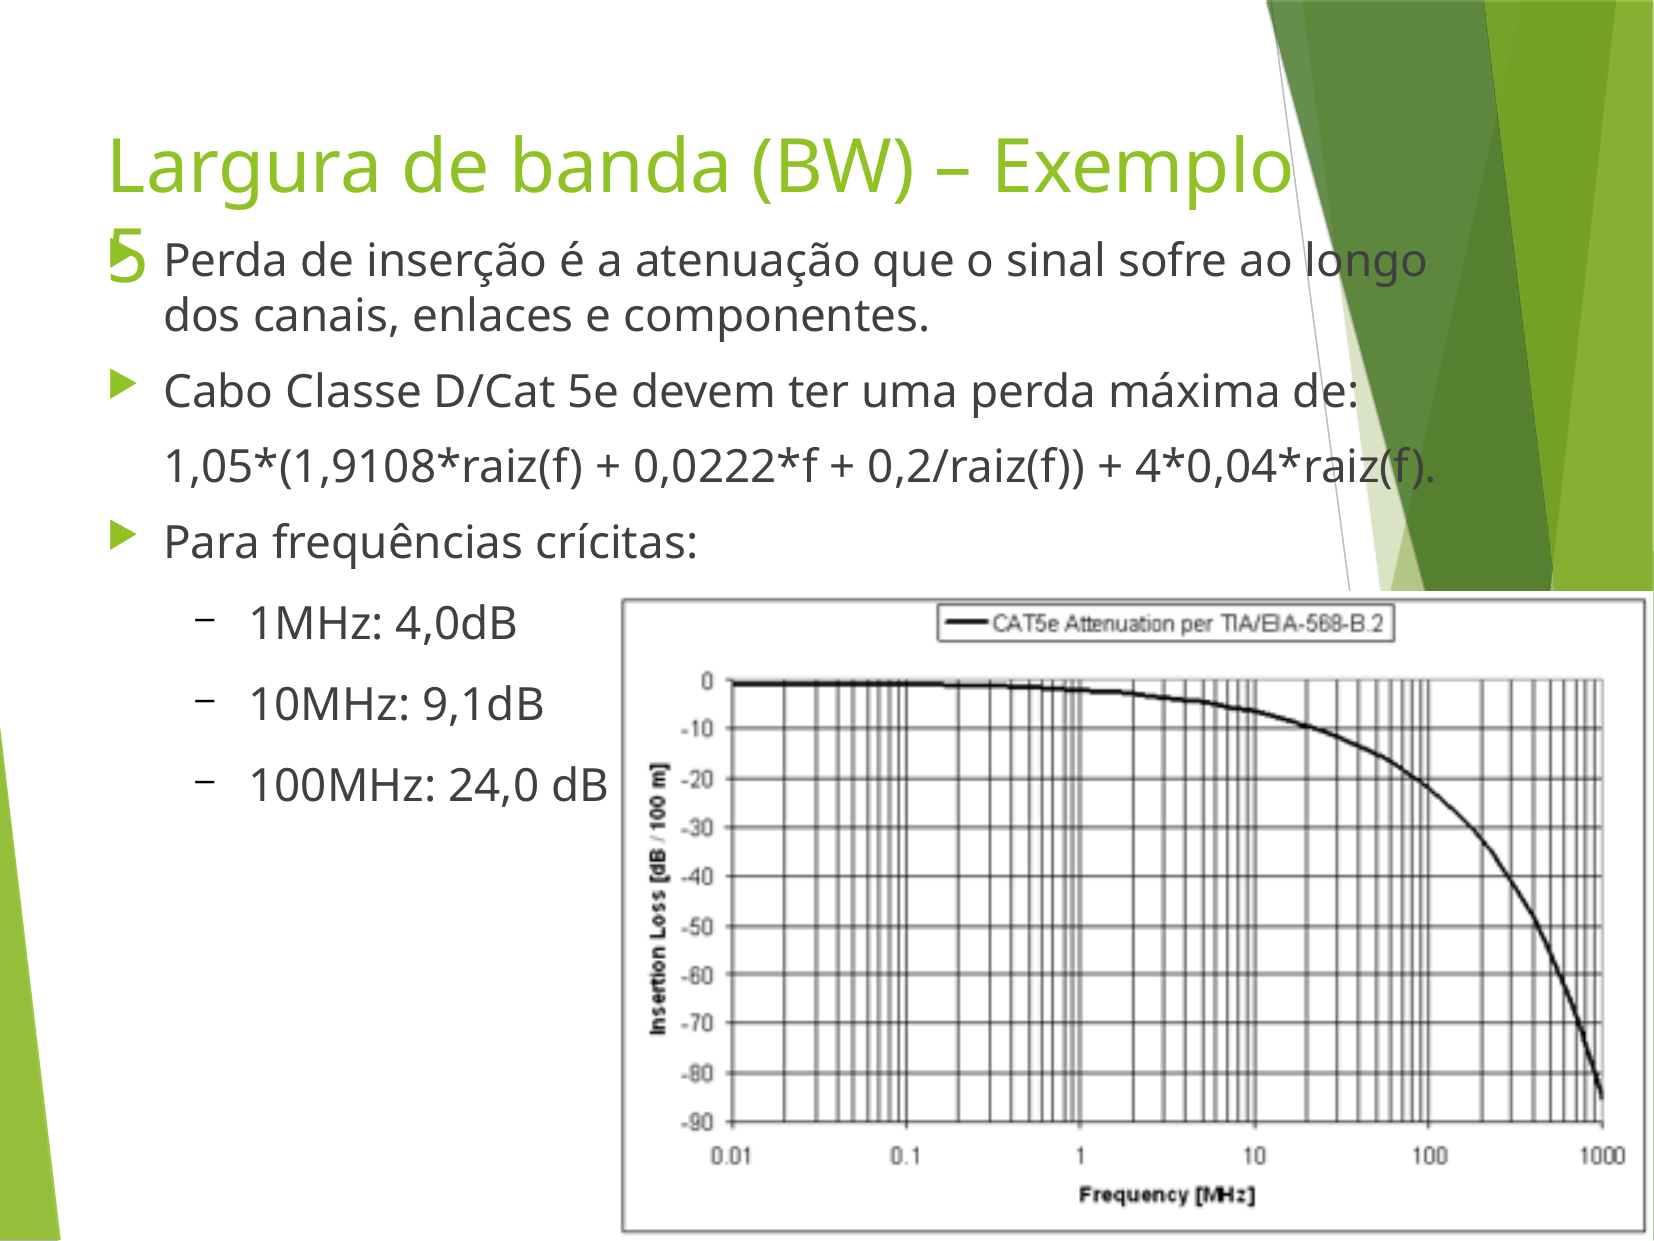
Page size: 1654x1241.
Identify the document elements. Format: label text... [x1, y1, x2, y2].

list Perda de inserção é a atenuação que o sinal sofre ao longo dos canais, enlaces e componentes. Cabo Classe D/Cat 5e devem ter uma perda máxima de: 1,05*(1,9108*raiz(f) + 0,0222*f + 0,2/raiz(f)) + 4*0,04*raiz(f). Para frequências crícitas: 1MHz: 4,0dB 10MHz: 9,1dB 100MHz: 24,0 dB [91, 223, 1477, 1155]
picture [614, 591, 1654, 1241]
title Largura de banda (BW) – Exemplo 5 [91, 110, 1335, 223]
